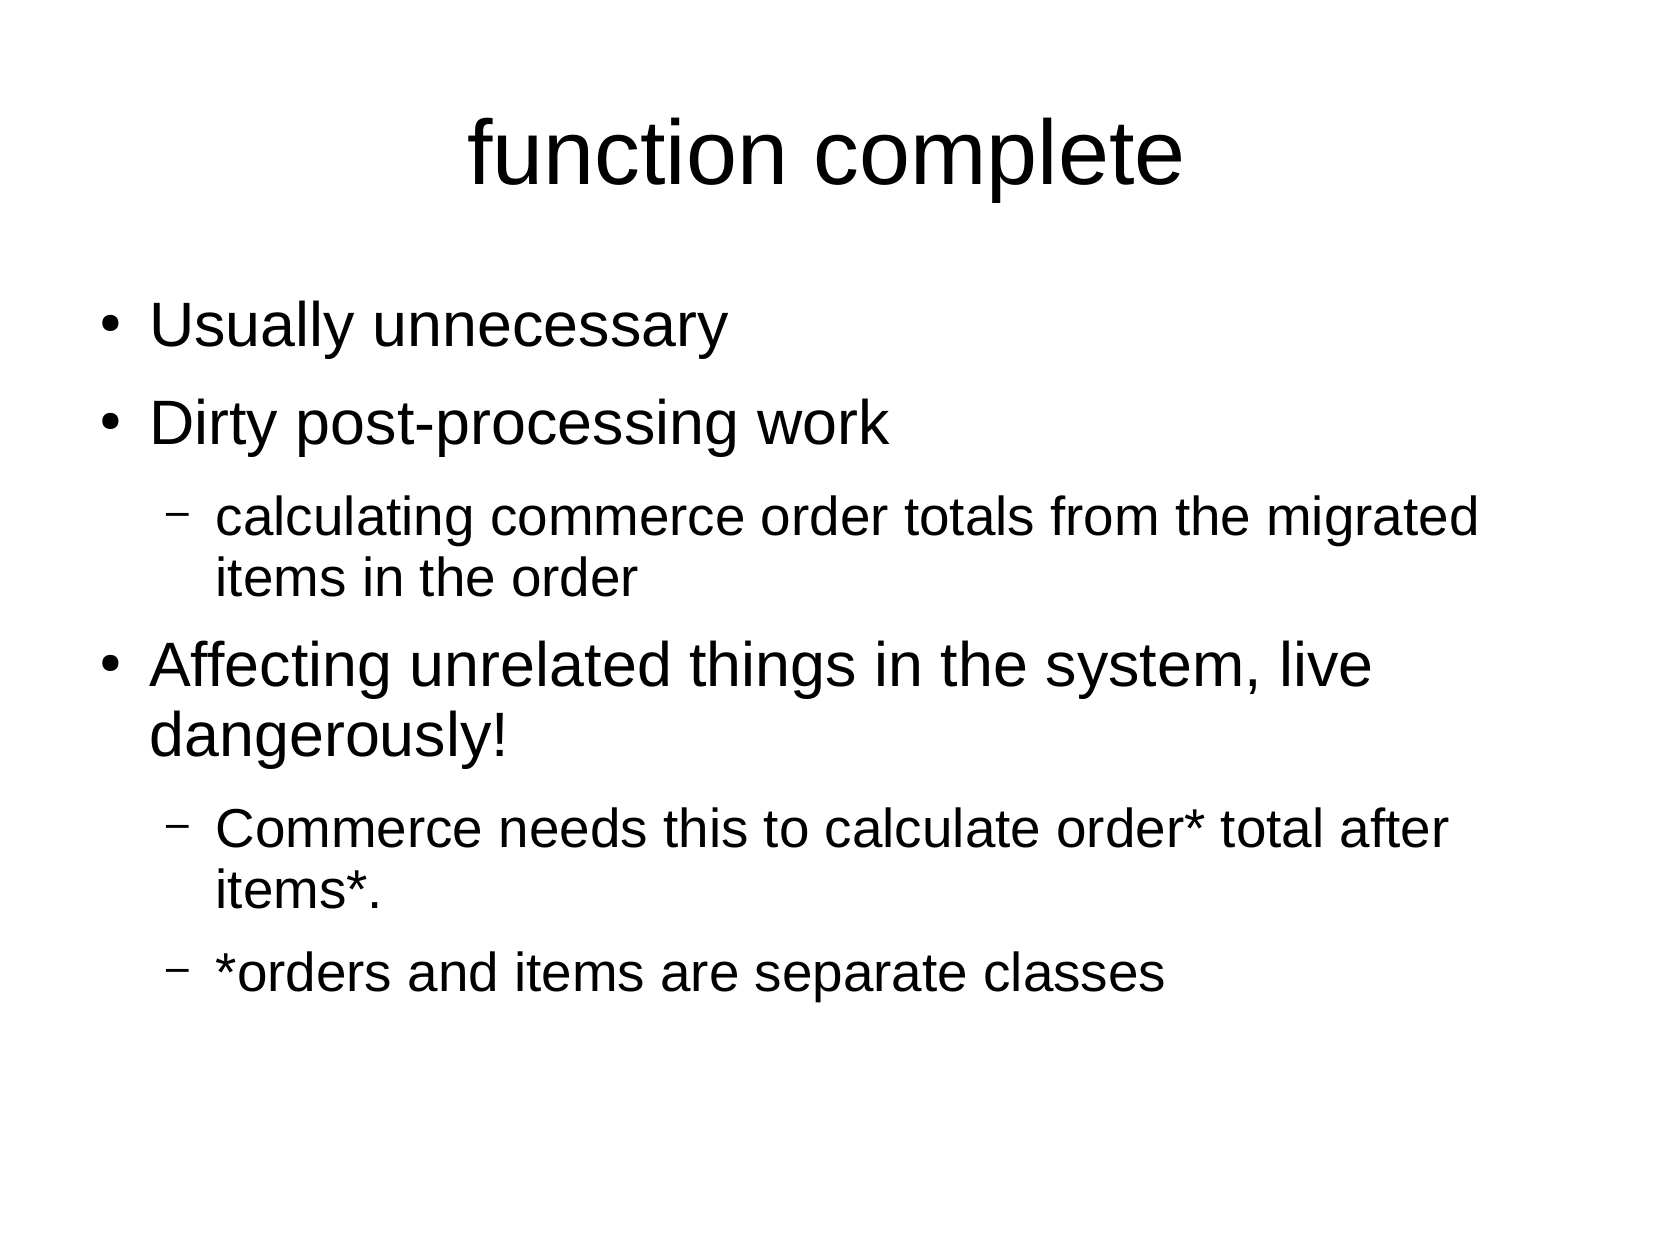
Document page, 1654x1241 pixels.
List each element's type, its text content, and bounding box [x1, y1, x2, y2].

list Usually unnecessary Dirty post-processing work calculating commerce order totals from the migrated items in the order Affecting unrelated things in the system, live dangerously! Commerce needs this to calculate order* total after items*. *orders and items are separate classes [82, 290, 1538, 1010]
title function complete [82, 49, 1571, 257]
